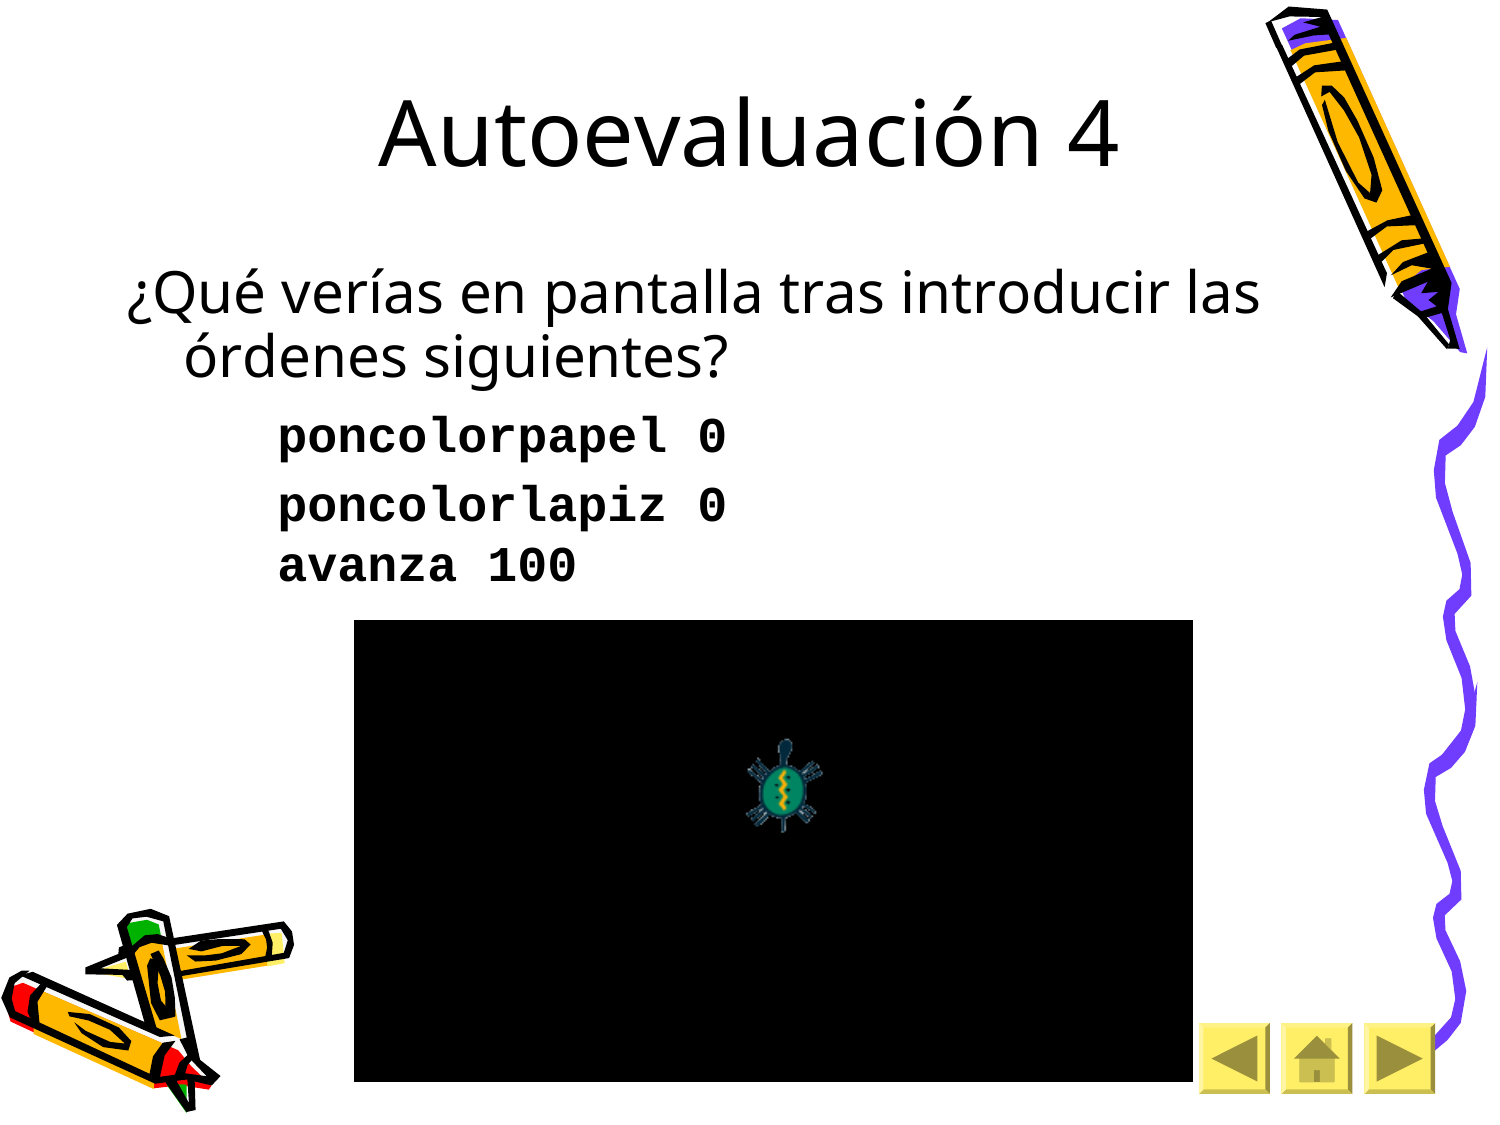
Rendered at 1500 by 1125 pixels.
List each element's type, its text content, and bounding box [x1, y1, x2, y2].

text_box [1200, 1023, 1270, 1094]
text_box [1366, 1023, 1436, 1094]
text_box [1283, 1023, 1353, 1094]
title Autoevaluación 4 [49, 37, 1451, 225]
list ¿Qué verías en pantalla tras introducir las órdenes siguientes? poncolorpapel 0 poncolorlapiz 0 avanza 100 [112, 255, 1375, 622]
picture [354, 620, 1193, 1082]
